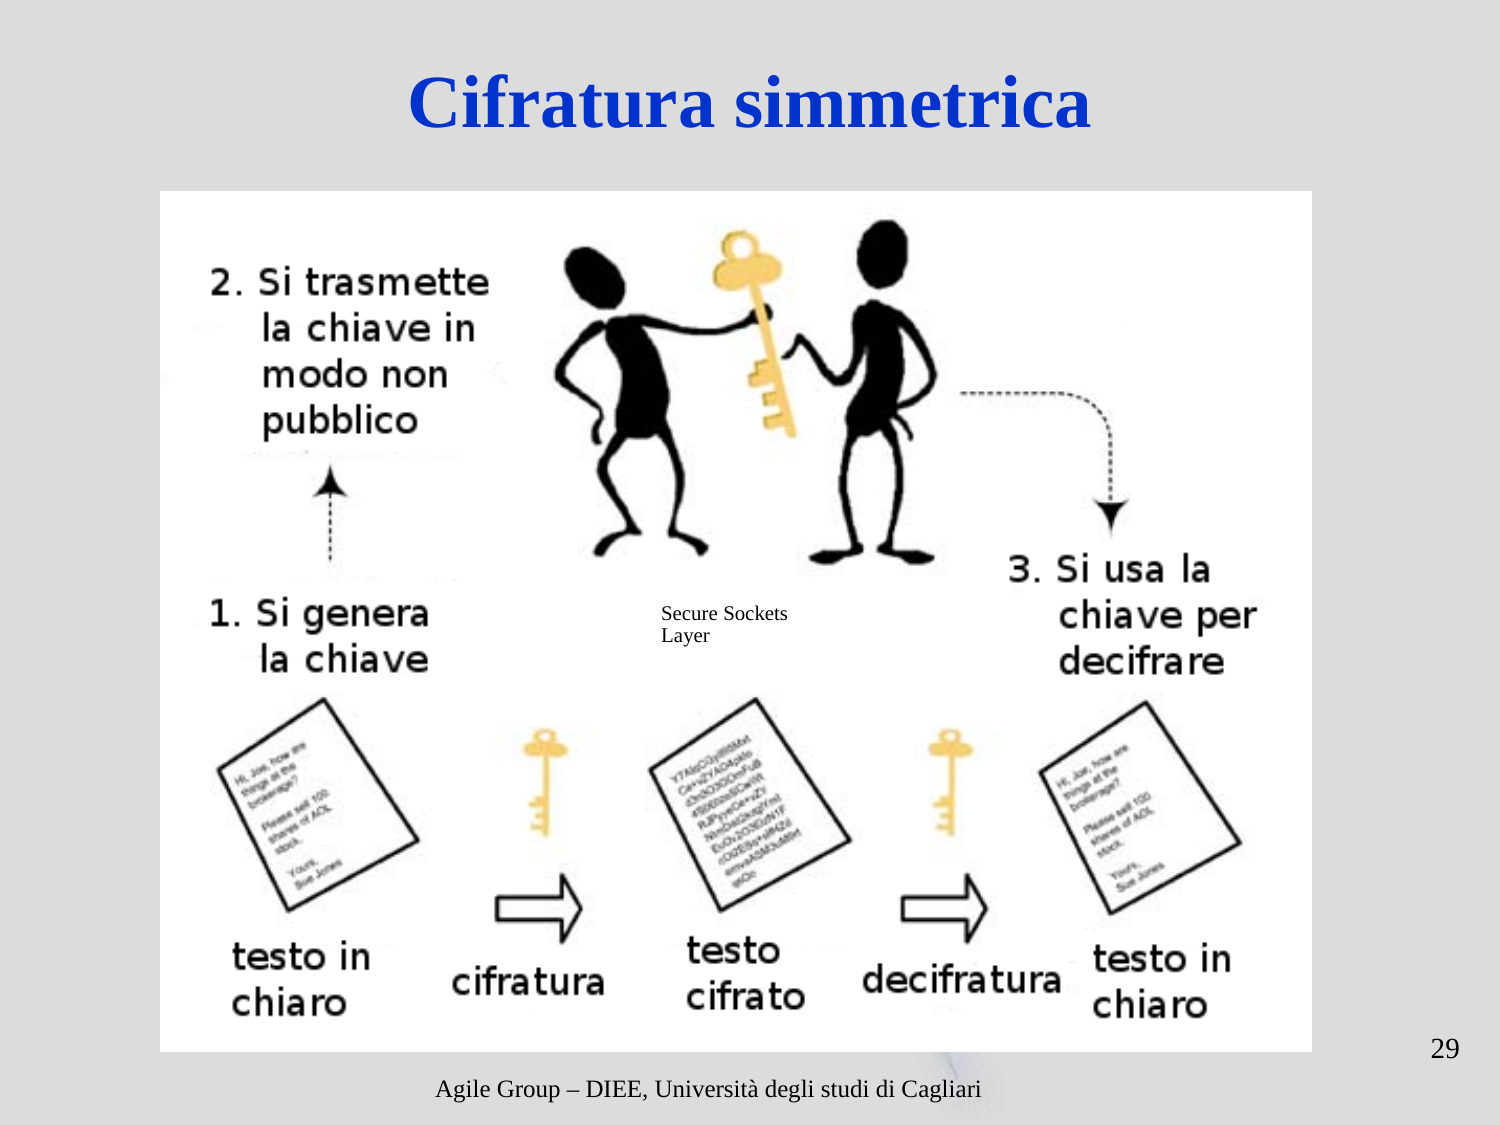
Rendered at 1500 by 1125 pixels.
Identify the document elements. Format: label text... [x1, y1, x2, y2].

text_box Secure Sockets Layer [646, 594, 855, 634]
picture [0, 0, 1500, 1125]
title Cifratura simmetrica [112, 8, 1388, 197]
